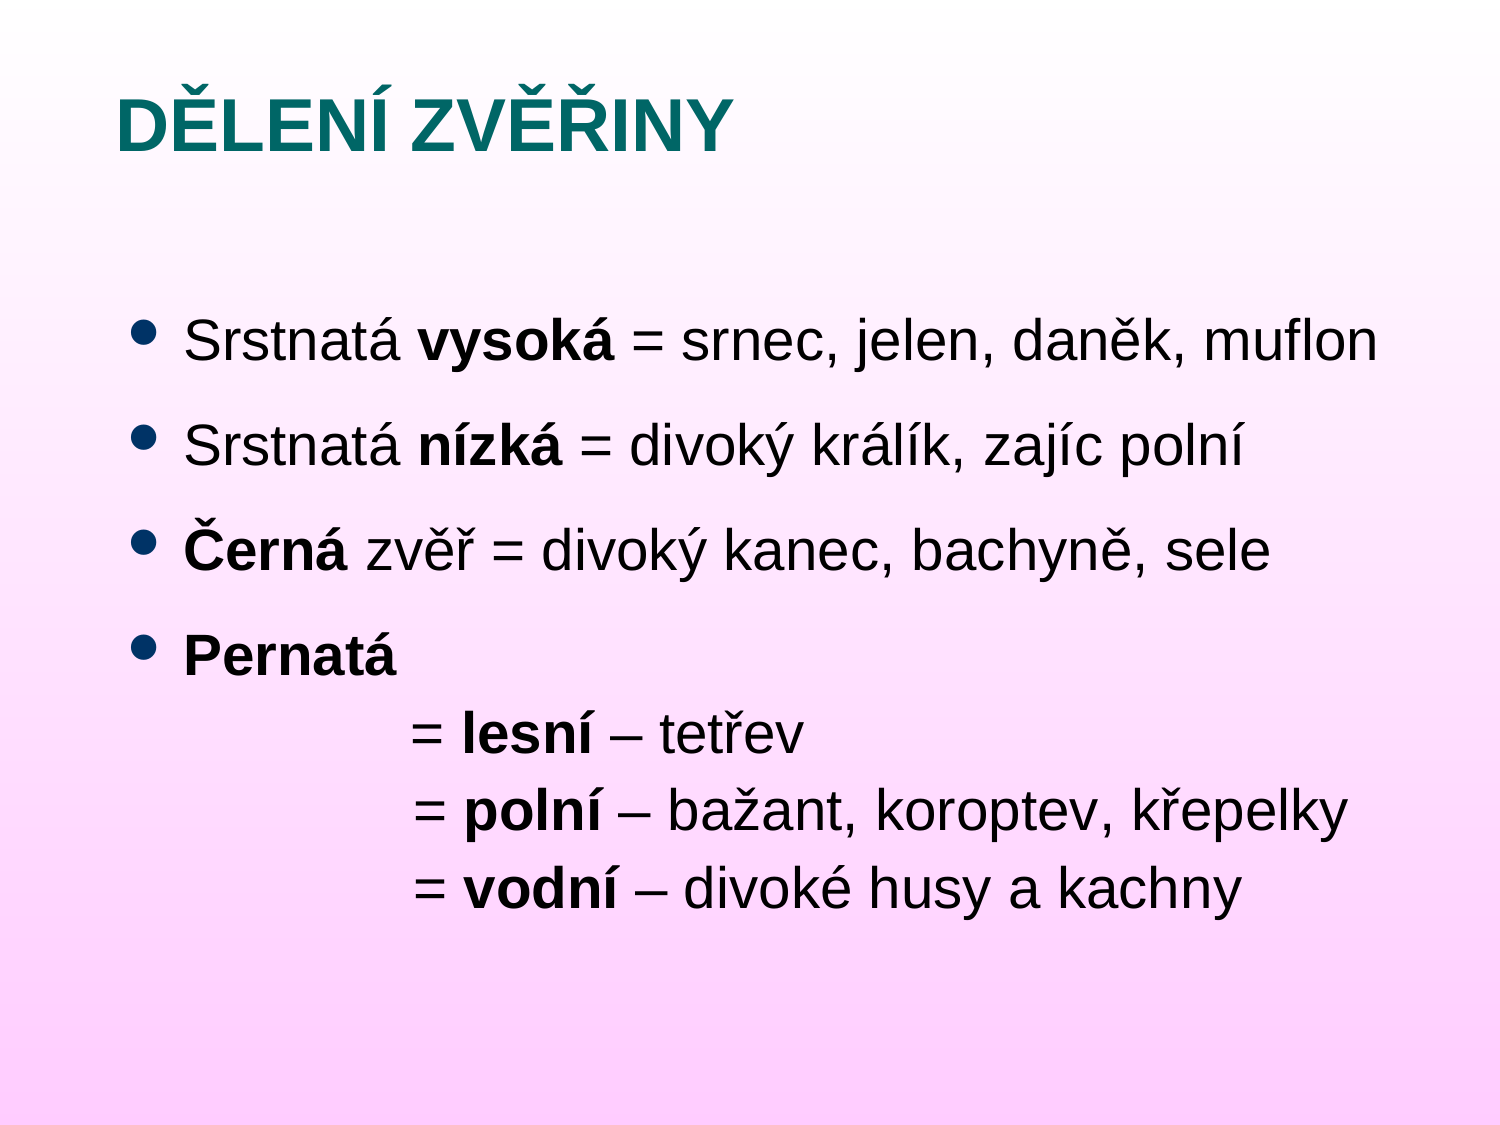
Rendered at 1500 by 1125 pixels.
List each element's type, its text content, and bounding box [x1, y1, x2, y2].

title DĚLENÍ ZVĚŘINY [100, 11, 1377, 176]
list Srstnatá vysoká = srnec, jelen, daněk, muflon Srstnatá nízká = divoký králík, zajíc polní Černá zvěř = divoký kanec, bachyně, sele Pernatá = lesní – tetřev = polní – bažant, koroptev, křepelky = vodní – divoké husy a kachny [112, 302, 1500, 1083]
